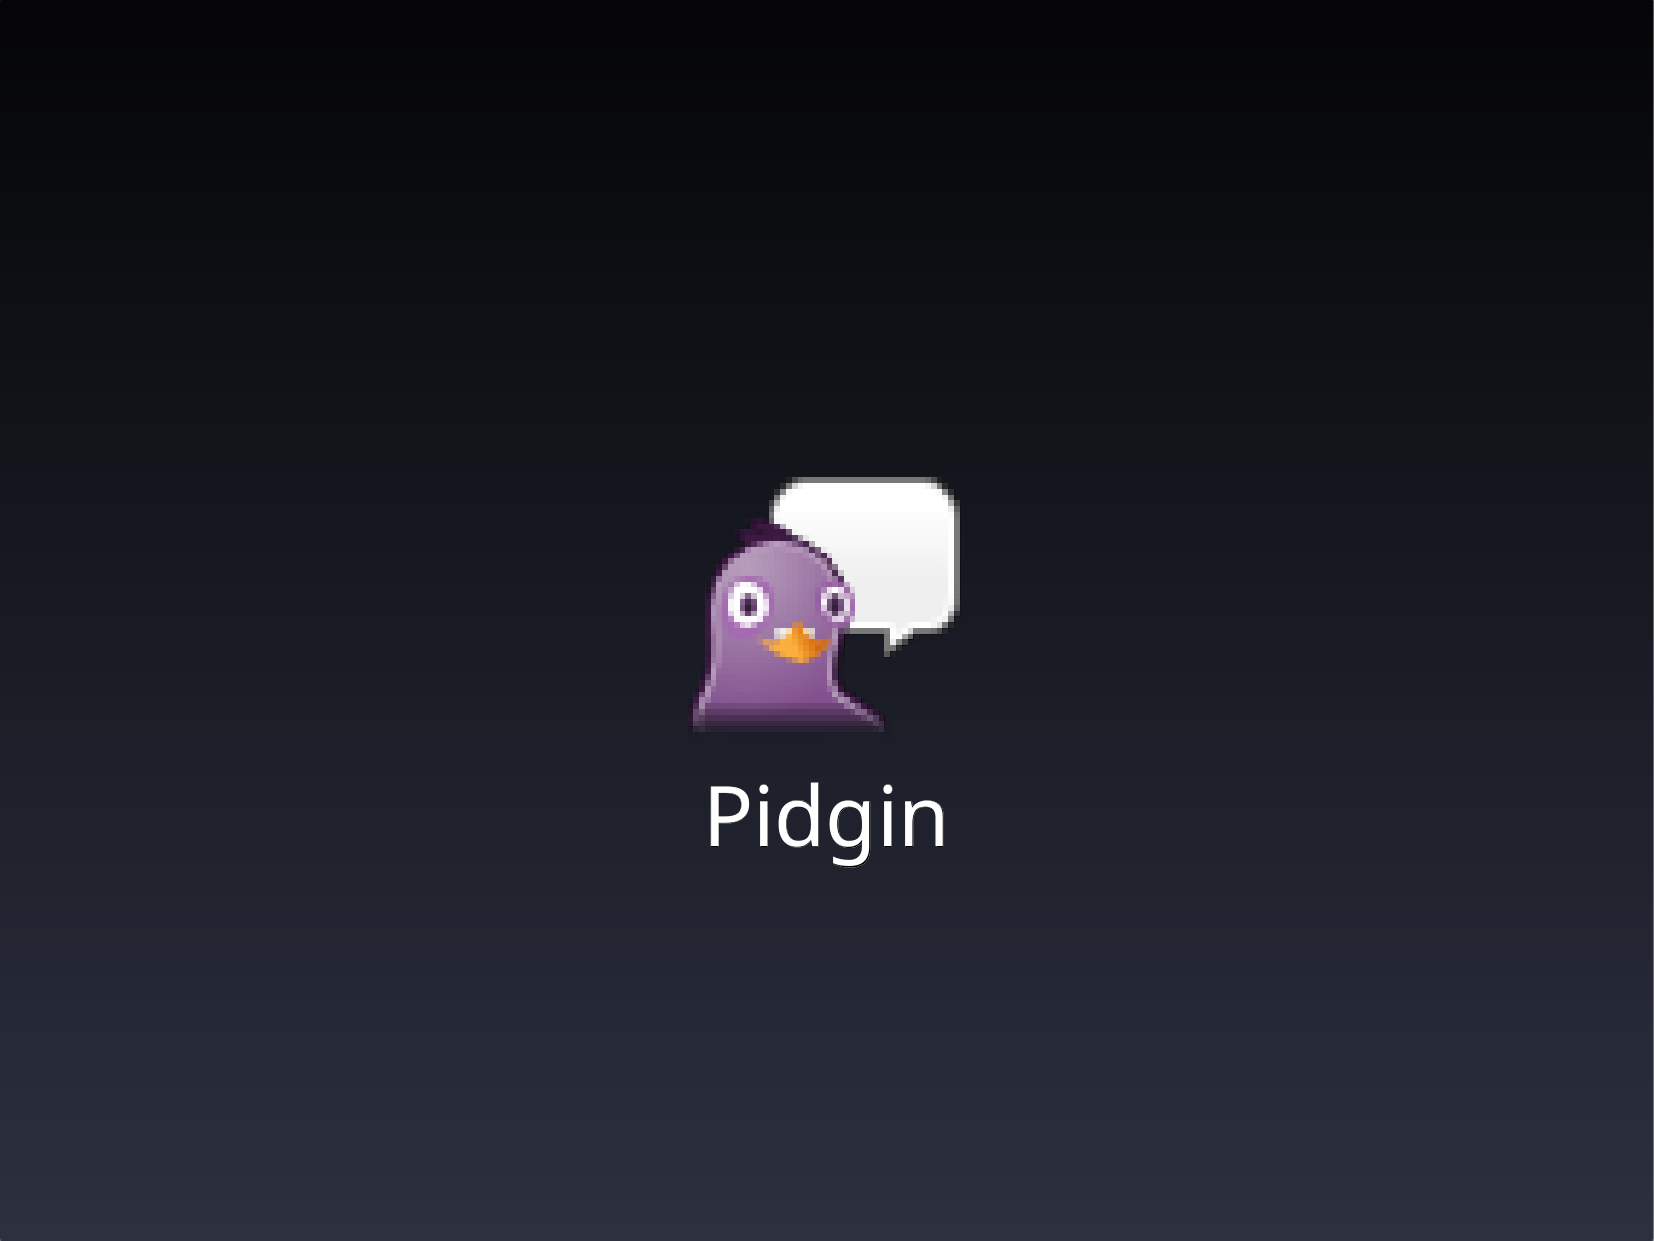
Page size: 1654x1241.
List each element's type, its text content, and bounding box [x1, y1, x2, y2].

text_box Pidgin [206, 750, 1447, 860]
picture [0, 0, 1654, 1241]
